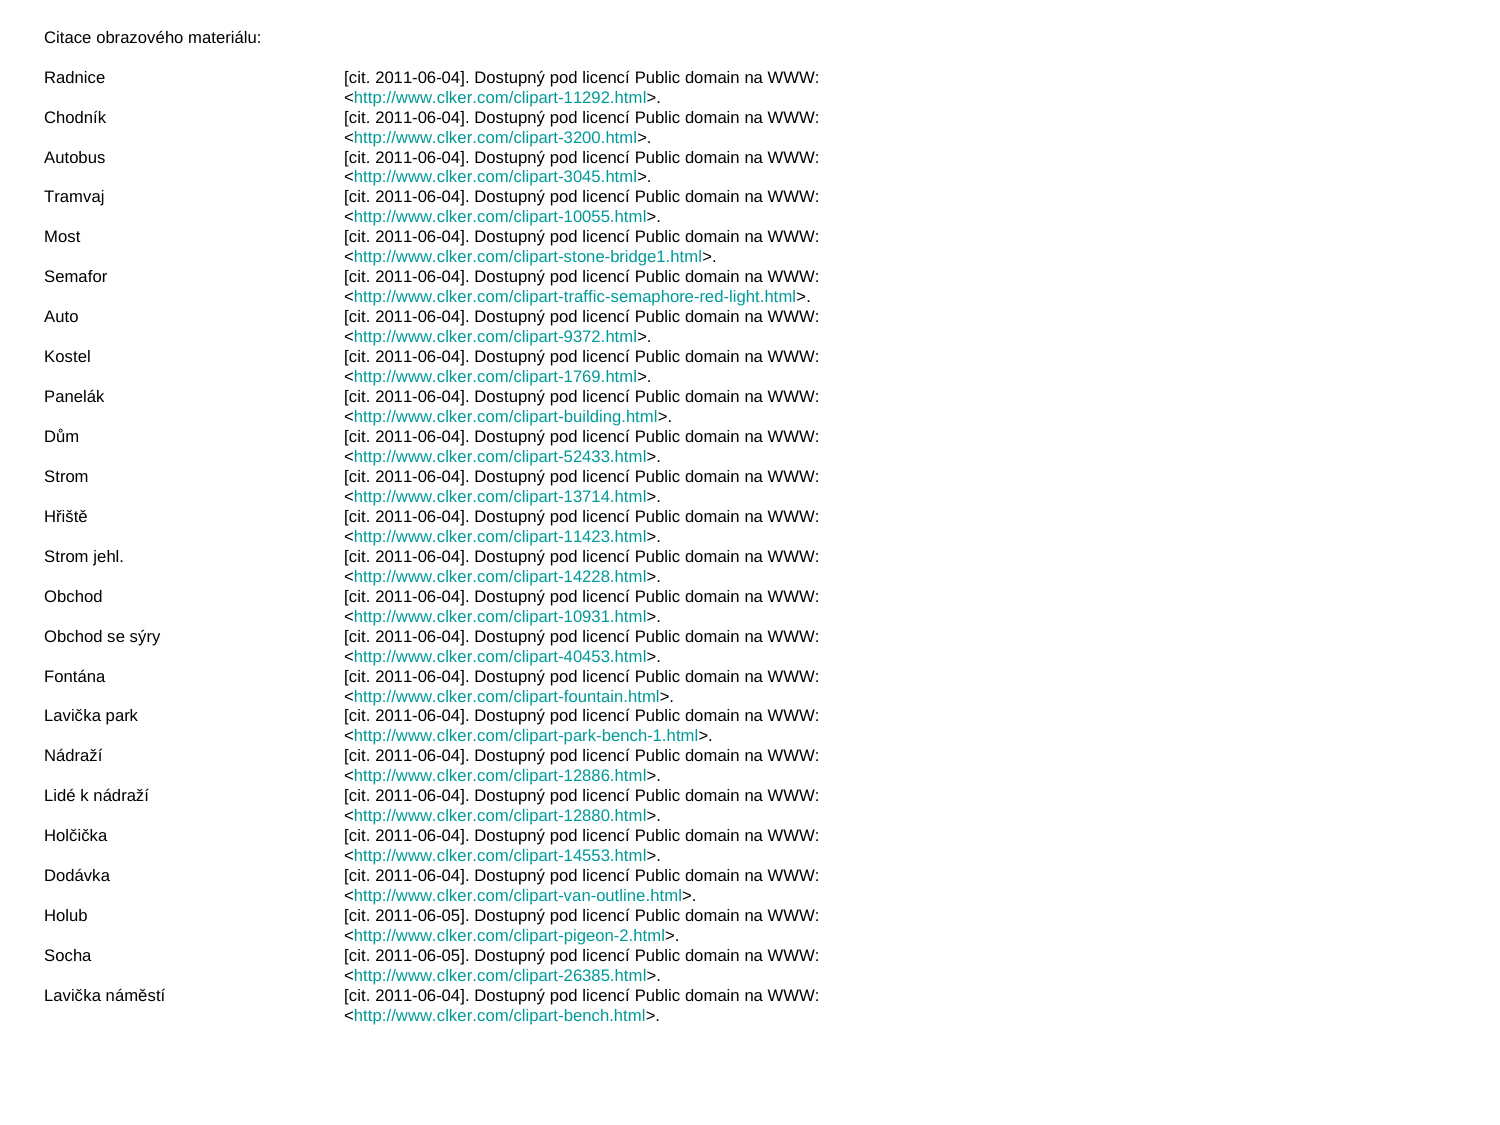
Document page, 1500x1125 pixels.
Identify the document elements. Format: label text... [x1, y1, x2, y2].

text_box Citace obrazového materiálu: Radnice [cit. 2011-06-04]. Dostupný pod licencí Public domain na WWW: <http://www.clker.com/clipart-11292.html>. Chodník [cit. 2011-06-04]. Dostupný pod licencí Public domain na WWW: <http://www.clker.com/clipart-3200.html>. Autobus [cit. 2011-06-04]. Dostupný pod licencí Public domain na WWW: <http://www.clker.com/clipart-3045.html>. Tramvaj [cit. 2011-06-04]. Dostupný pod licencí Public domain na WWW: <http://www.clker.com/clipart-10055.html>. Most [cit. 2011-06-04]. Dostupný pod licencí Public domain na WWW: <http://www.clker.com/clipart-stone-bridge1.html>. Semafor [cit. 2011-06-04]. Dostupný pod licencí Public domain na WWW: <http://www.clker.com/clipart-traffic-semaphore-red-light.html>. Auto [cit. 2011-06-04]. Dostupný pod licencí Public domain na WWW: <http://www.clker.com/clipart-9372.html>. Kostel [cit. 2011-06-04]. Dostupný pod licencí Public domain na WWW: <http://www.clker.com/clipart-1769.html>. Panelák [cit. 2011-06-04]. Dostupný pod licencí Public domain na WWW: <http://www.clker.com/clipart-building.html>. Dům [cit. 2011-06-04]. Dostupný pod licencí Public domain na WWW: <http://www.clker.com/clipart-52433.html>. Strom [cit. 2011-06-04]. Dostupný pod licencí Public domain na WWW: <http://www.clker.com/clipart-13714.html>. Hřiště [cit. 2011-06-04]. Dostupný pod licencí Public domain na WWW: <http://www.clker.com/clipart-11423.html>. Strom jehl. [cit. 2011-06-04]. Dostupný pod licencí Public domain na WWW: <http://www.clker.com/clipart-14228.html>. Obchod [cit. 2011-06-04]. Dostupný pod licencí Public domain na WWW: <http://www.clker.com/clipart-10931.html>. Obchod se sýry [cit. 2011-06-04]. Dostupný pod licencí Public domain na WWW: <http://www.clker.com/clipart-40453.html>. Fontána [cit. 2011-06-04]. Dostupný pod licencí Public domain na WWW: <http://www.clker.com/clipart-fountain.html>. Lavička park [cit. 2011-06-04]. Dostupný pod licencí Public domain na WWW: <http://www.clker.com/clipart-park-bench-1.html>. Nádraží [cit. 2011-06-04]. Dostupný pod licencí Public domain na WWW: <http://www.clker.com/clipart-12886.html>. Lidé k nádraží [cit. 2011-06-04]. Dostupný pod licencí Public domain na WWW: <http://www.clker.com/clipart-12880.html>. Holčička [cit. 2011-06-04]. Dostupný pod licencí Public domain na WWW: <http://www.clker.com/clipart-14553.html>. Dodávka [cit. 2011-06-04]. Dostupný pod licencí Public domain na WWW: <http://www.clker.com/clipart-van-outline.html>. Holub [cit. 2011-06-05]. Dostupný pod licencí Public domain na WWW: <http://www.clker.com/clipart-pigeon-2.html>. Socha [cit. 2011-06-05]. Dostupný pod licencí Public domain na WWW: <http://www.clker.com/clipart-26385.html>. Lavička náměstí [cit. 2011-06-04]. Dostupný pod licencí Public domain na WWW: <http://www.clker.com/clipart-bench.html>. [29, 18, 1471, 1033]
